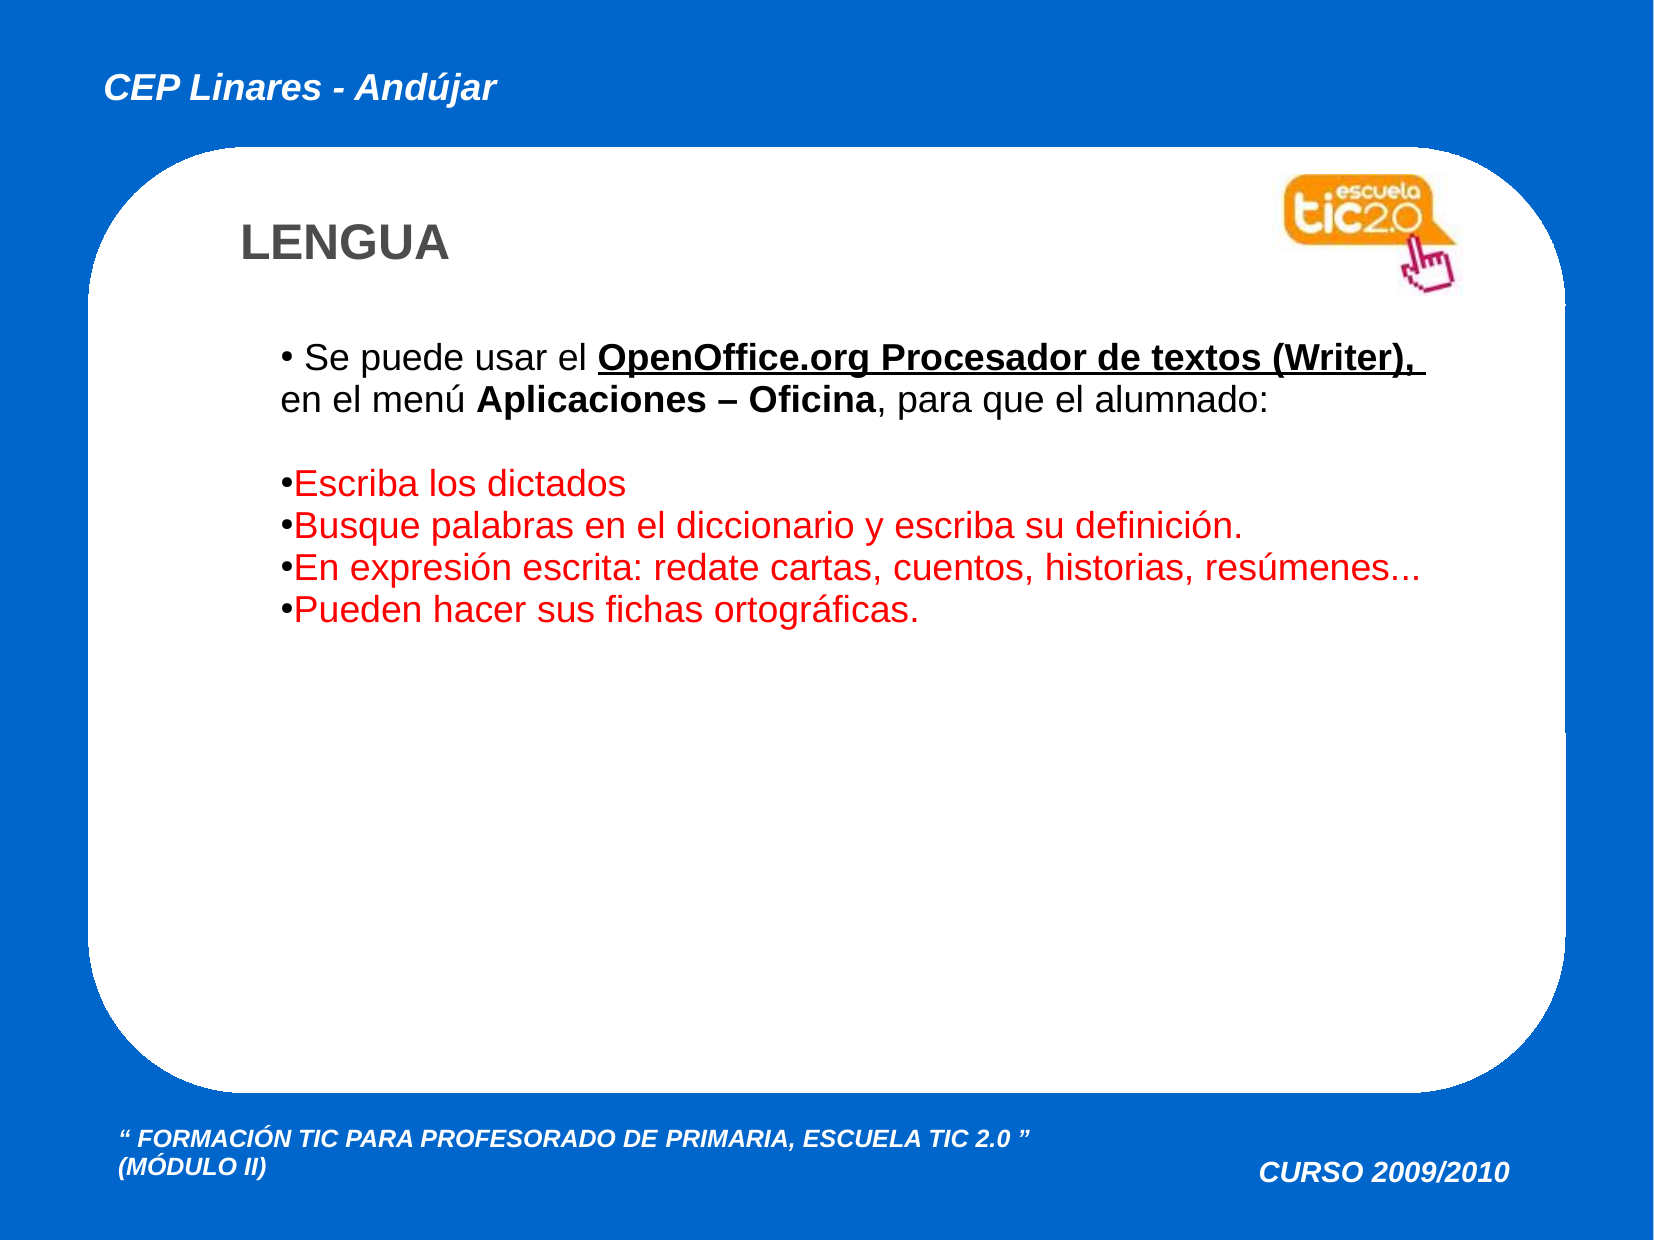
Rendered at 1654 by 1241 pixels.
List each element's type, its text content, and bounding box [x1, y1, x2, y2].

text_box Se puede usar el OpenOffice.org Procesador de textos (Writer), en el menú Aplicaciones – Oficina, para que el alumnado: Escriba los dictados Busque palabras en el diccionario y escriba su definición. En expresión escrita: redate cartas, cuentos, historias, resúmenes... Pueden hacer sus fichas ortográficas. [265, 329, 1442, 641]
picture [1272, 174, 1463, 296]
text_box LENGUA [225, 206, 532, 279]
